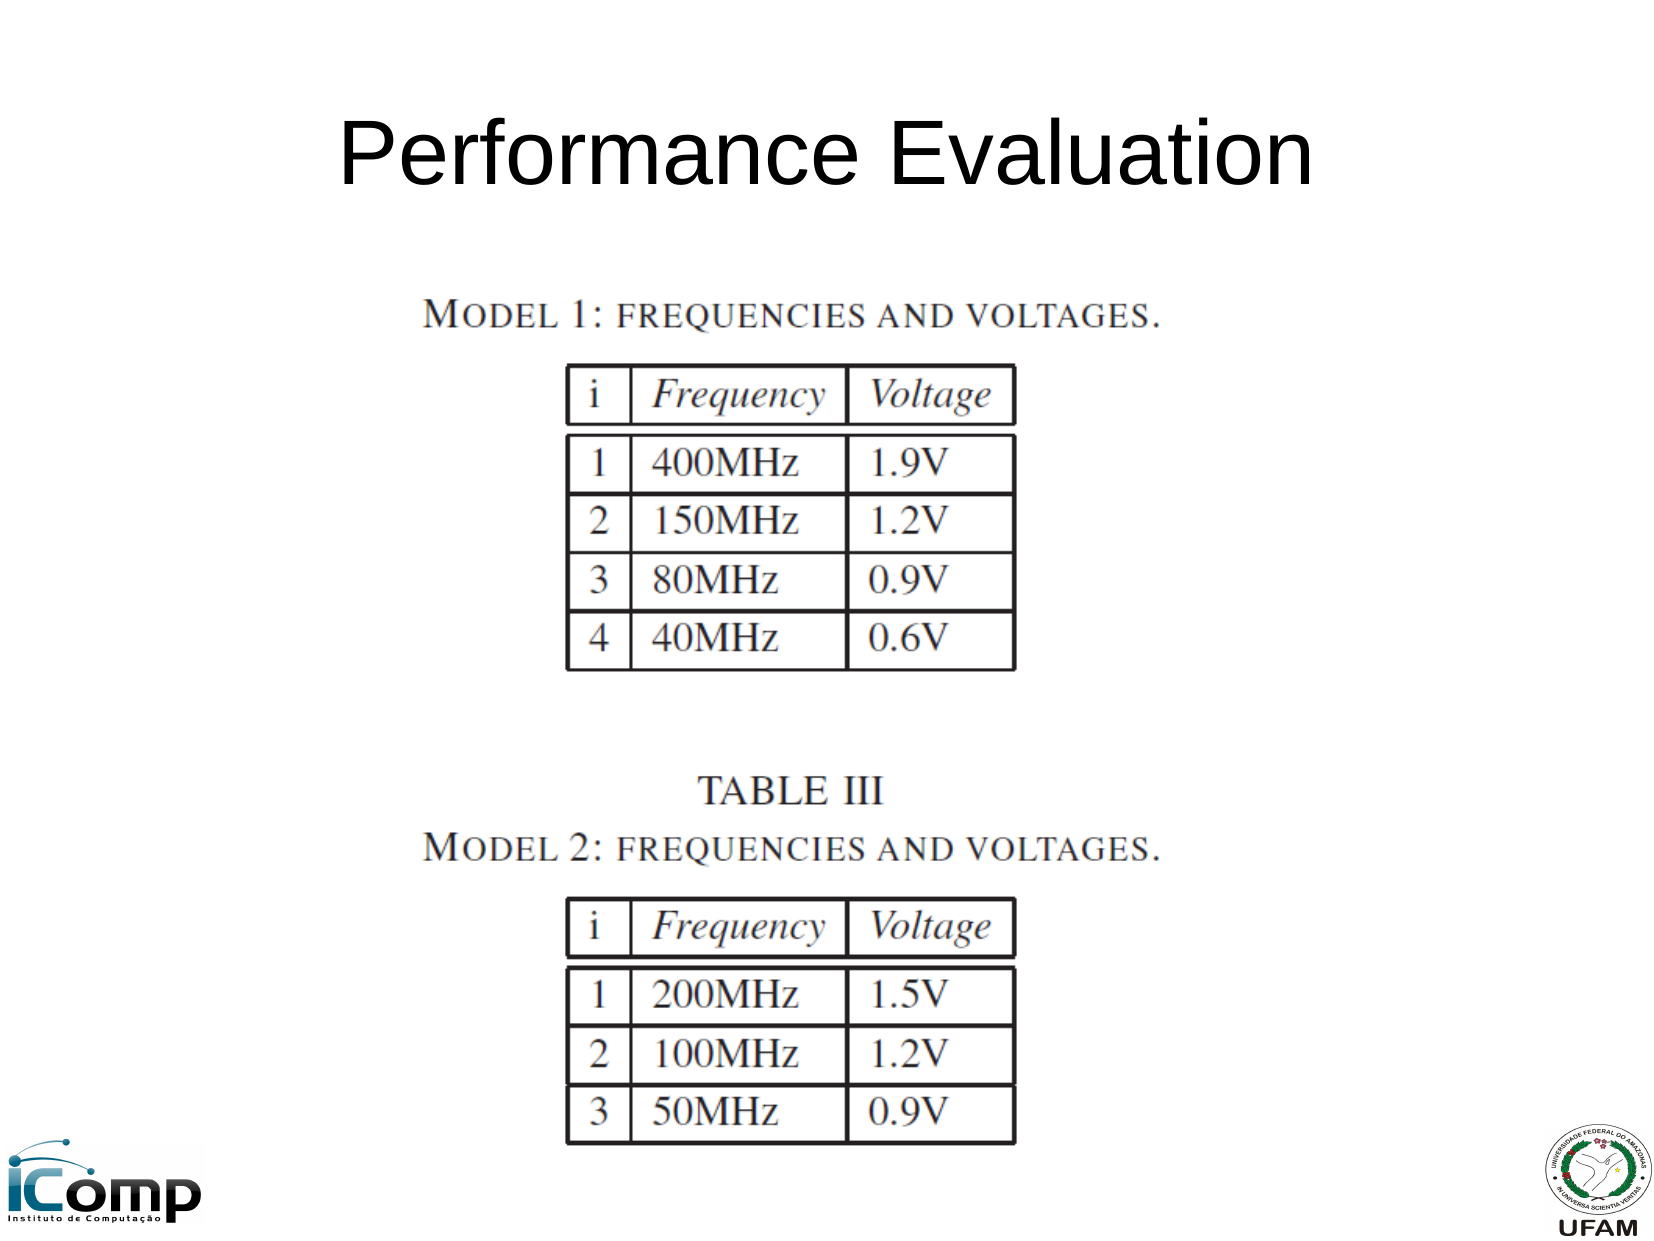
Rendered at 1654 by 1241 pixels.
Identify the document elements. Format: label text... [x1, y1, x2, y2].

picture [1545, 1124, 1652, 1236]
picture [372, 287, 1184, 1155]
picture [5, 1139, 205, 1226]
title Performance Evaluation [82, 49, 1571, 257]
